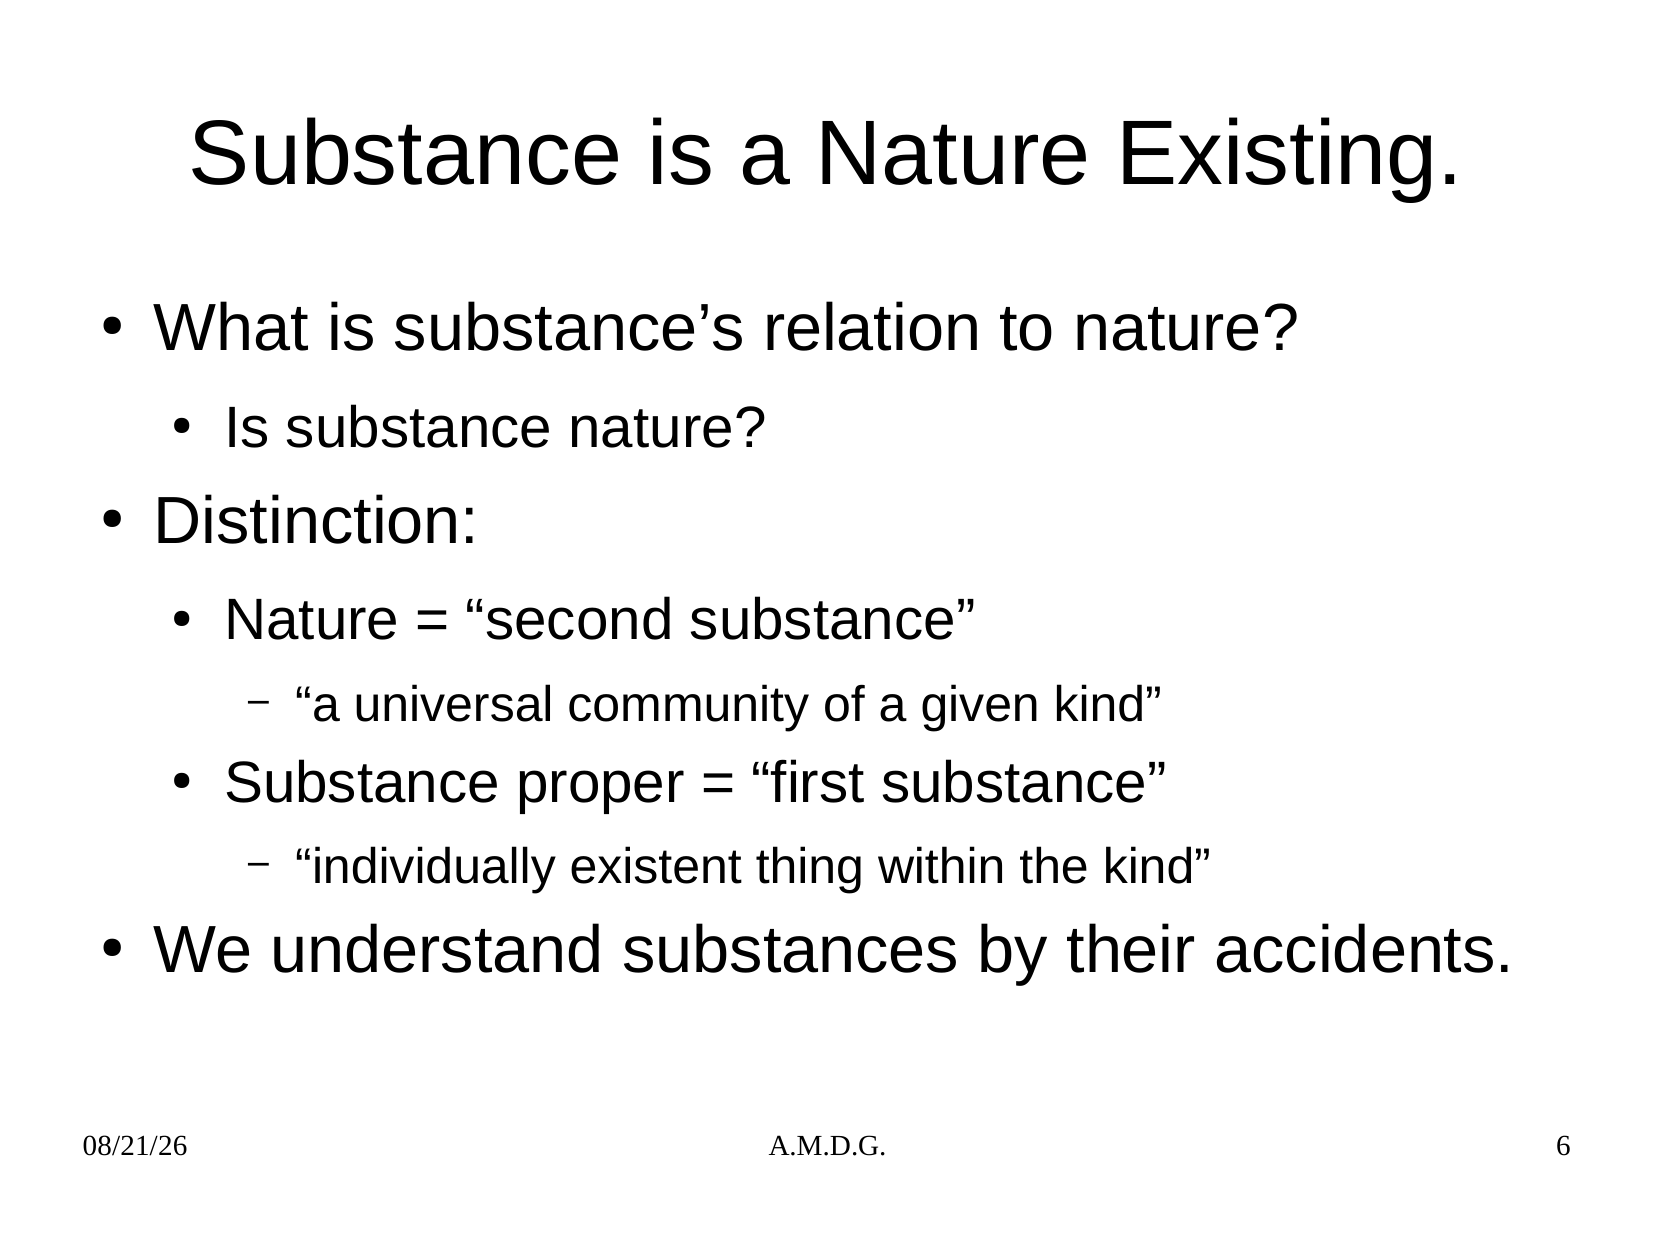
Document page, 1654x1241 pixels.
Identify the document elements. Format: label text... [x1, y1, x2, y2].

title Substance is a Nature Existing. [82, 49, 1571, 257]
list What is substance’s relation to nature? Is substance nature? Distinction: Nature = “second substance” “a universal community of a given kind” Substance proper = “first substance” “individually existent thing within the kind” We understand substances by their accidents. [82, 290, 1571, 1109]
